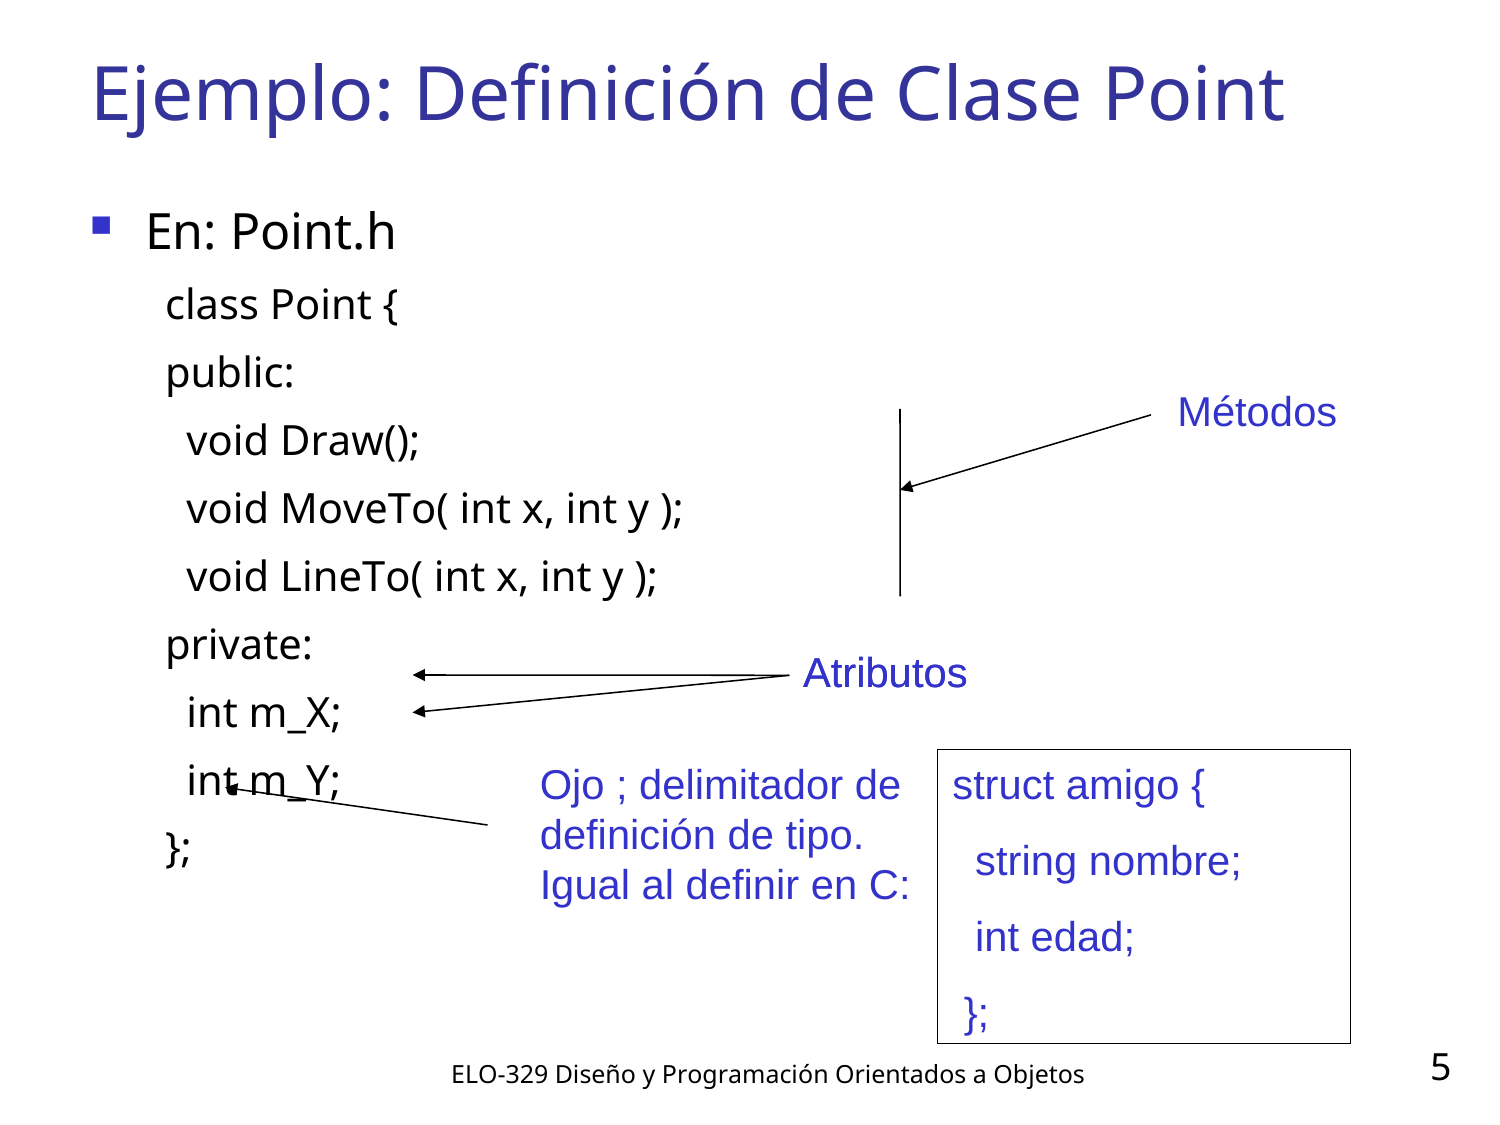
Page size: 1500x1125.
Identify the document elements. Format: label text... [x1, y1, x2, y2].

text_box struct amigo { string nombre; int edad; }; [937, 749, 1351, 1044]
text_box Ojo ; delimitador de definición de tipo. Igual al definir en C: [524, 750, 938, 916]
text_box Atributos [788, 637, 1039, 704]
title Ejemplo: Definición de Clase Point [75, 22, 1465, 150]
list En: Point.h class Point { public: void Draw(); void MoveTo( int x, int y ); void LineTo( int x, int y ); private: int m_X; int m_Y; }; [75, 187, 1462, 1008]
